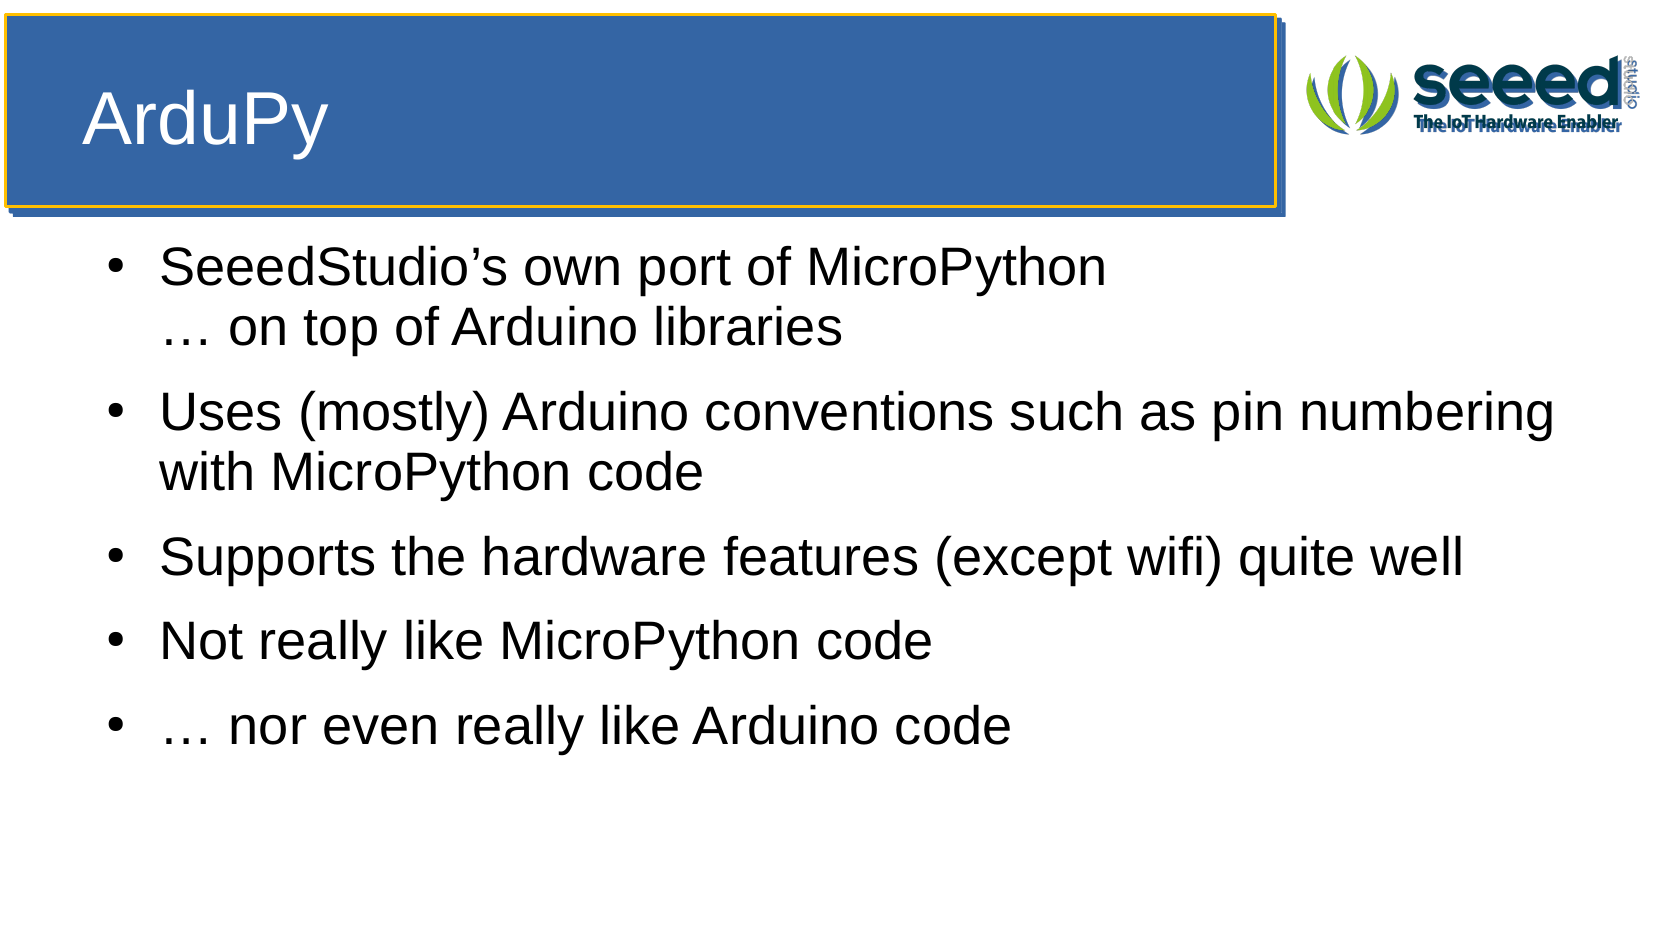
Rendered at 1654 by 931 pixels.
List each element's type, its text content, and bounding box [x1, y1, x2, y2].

picture [1299, 49, 1644, 139]
list SeeedStudio’s own port of MicroPython … on top of Arduino libraries Uses (mostly) Arduino conventions such as pin numbering with MicroPython code Supports the hardware features (except wifi) quite well Not really like MicroPython code … nor even really like Arduino code [88, 236, 1565, 798]
title ArduPy [82, 44, 1235, 192]
